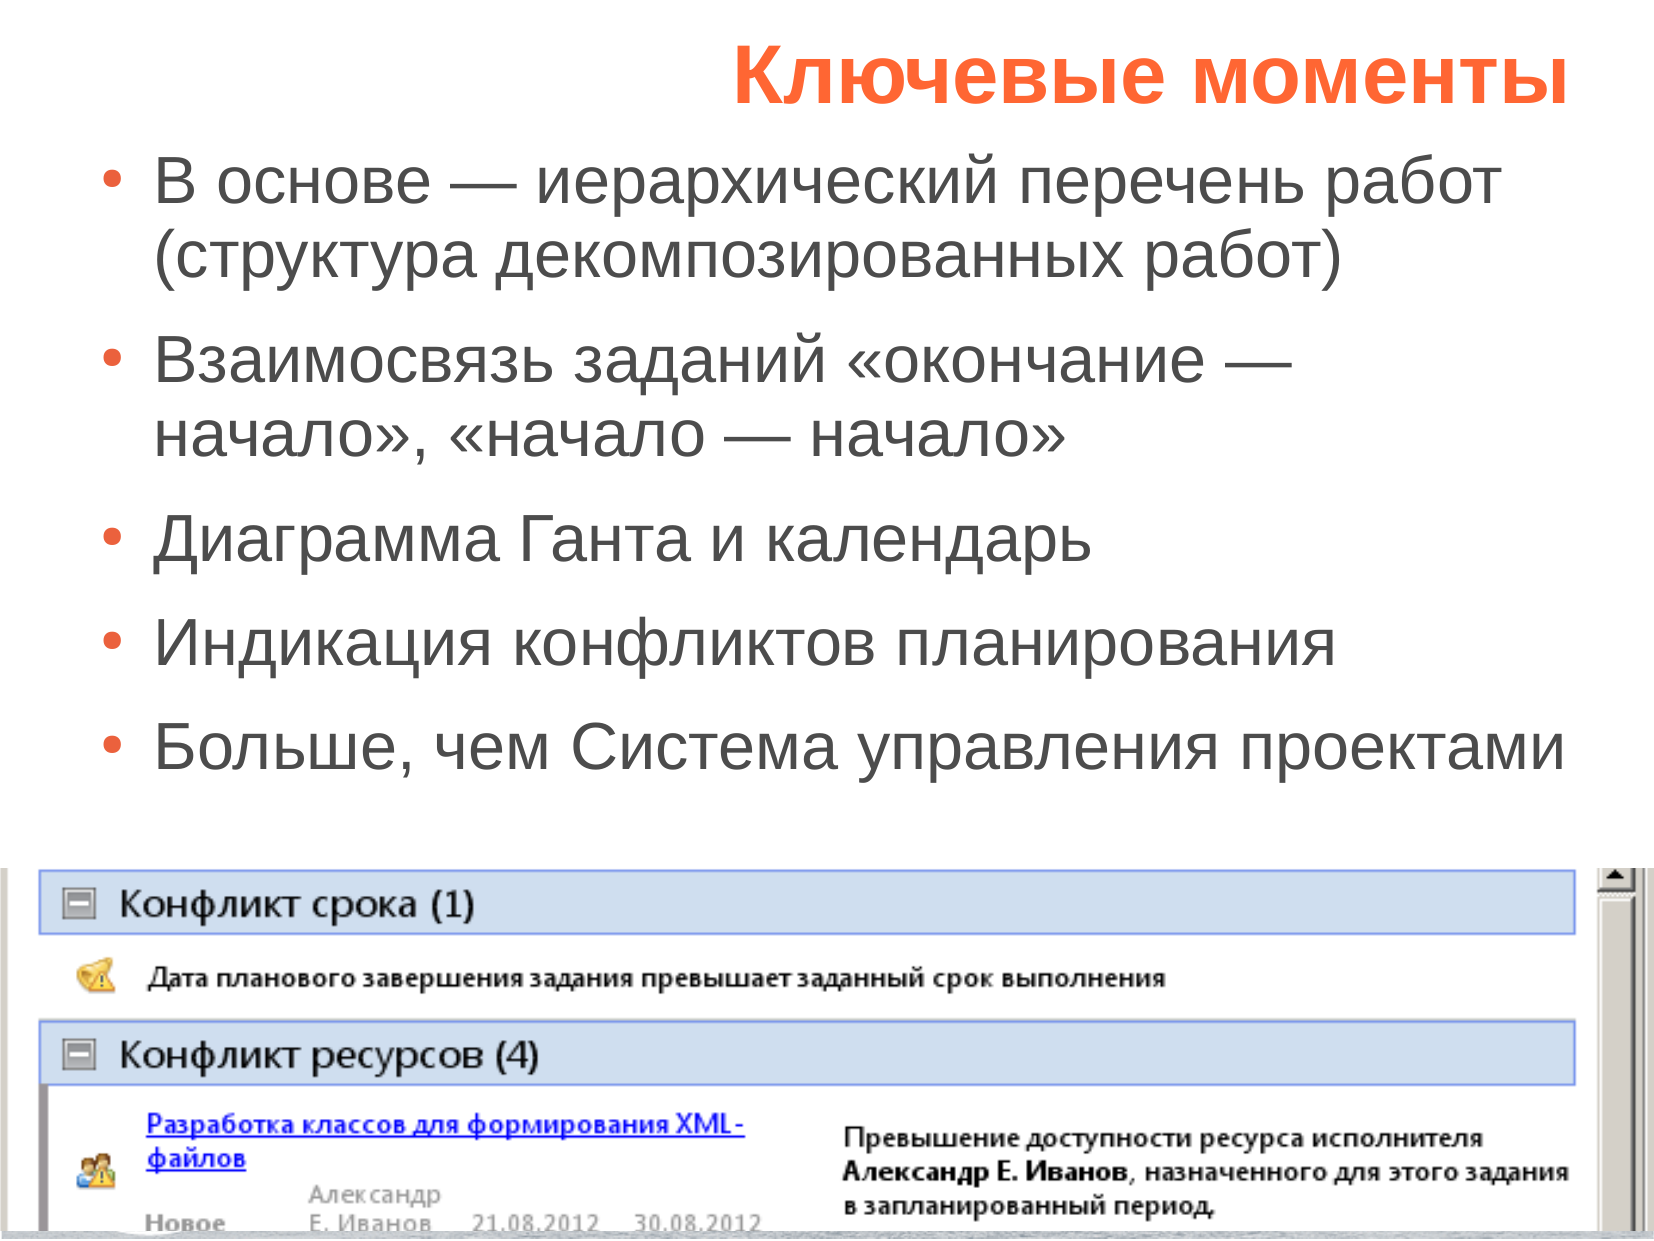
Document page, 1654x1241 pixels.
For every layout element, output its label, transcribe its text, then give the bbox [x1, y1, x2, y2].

picture [0, 0, 1654, 1239]
title Ключевые моменты [82, 25, 1571, 125]
list В основе — иерархический перечень работ (структура декомпозированных работ) Взаимосвязь заданий «окончание — начало», «начало — начало» Диаграмма Ганта и календарь Индикация конфликтов планирования Больше, чем Система управления проектами [82, 142, 1571, 868]
